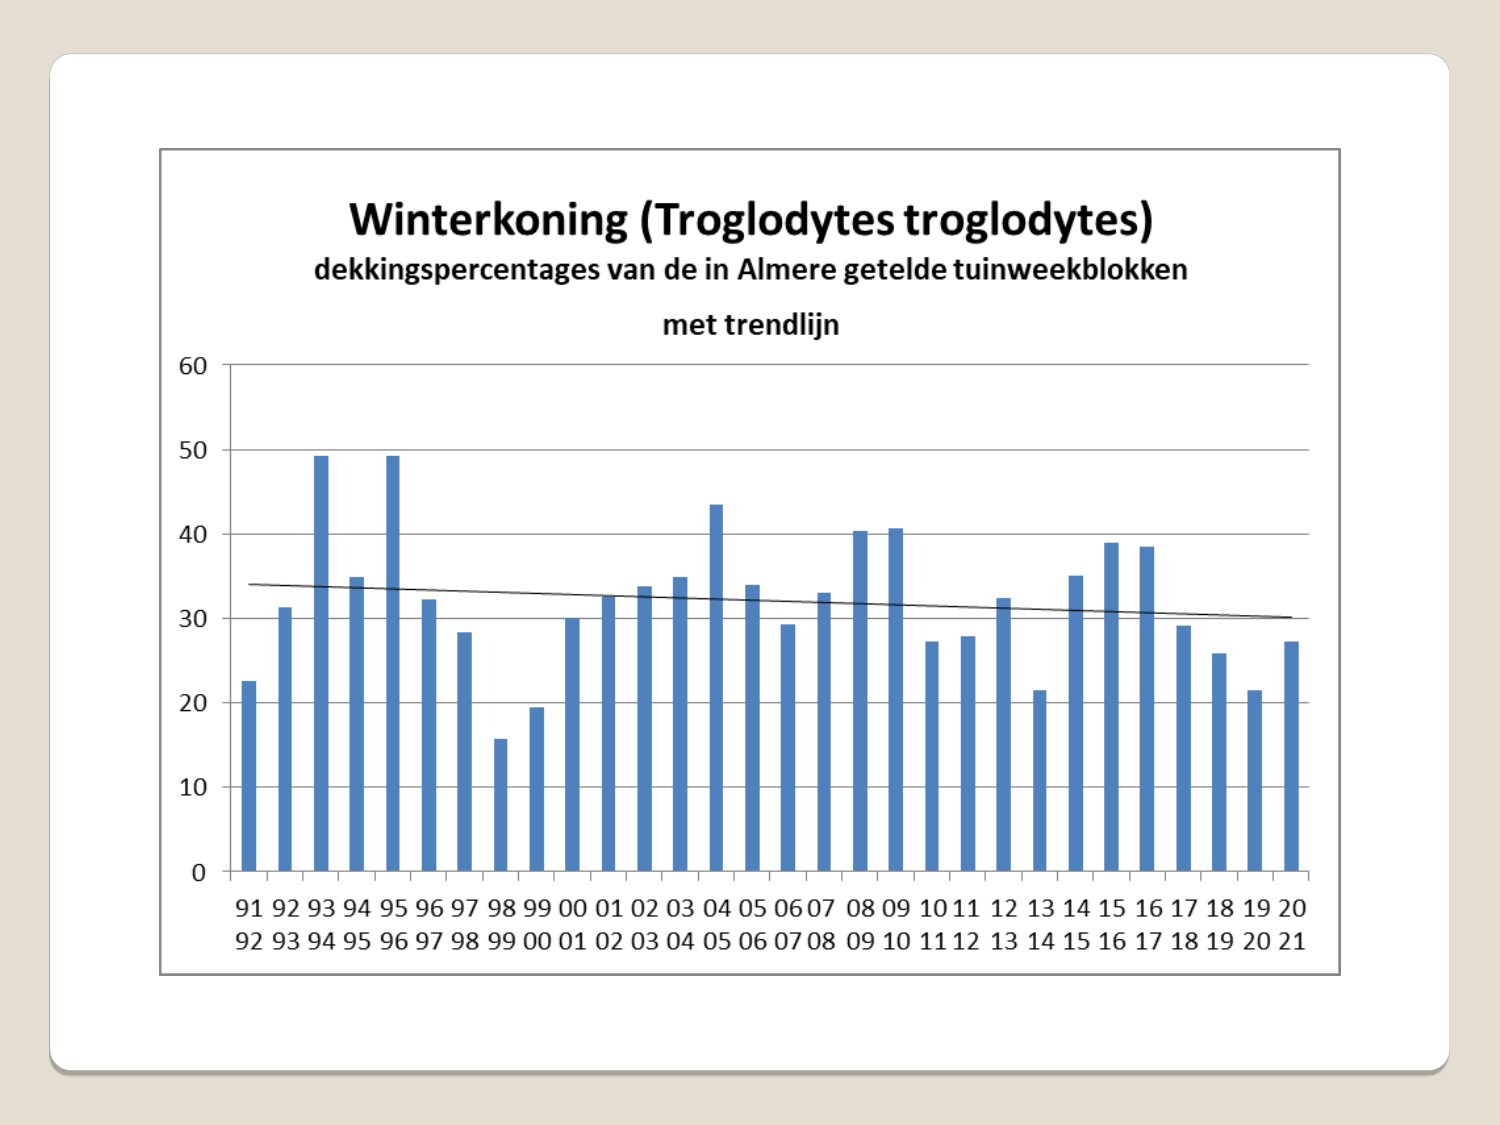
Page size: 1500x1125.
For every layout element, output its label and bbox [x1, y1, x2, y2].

picture [159, 149, 1341, 976]
